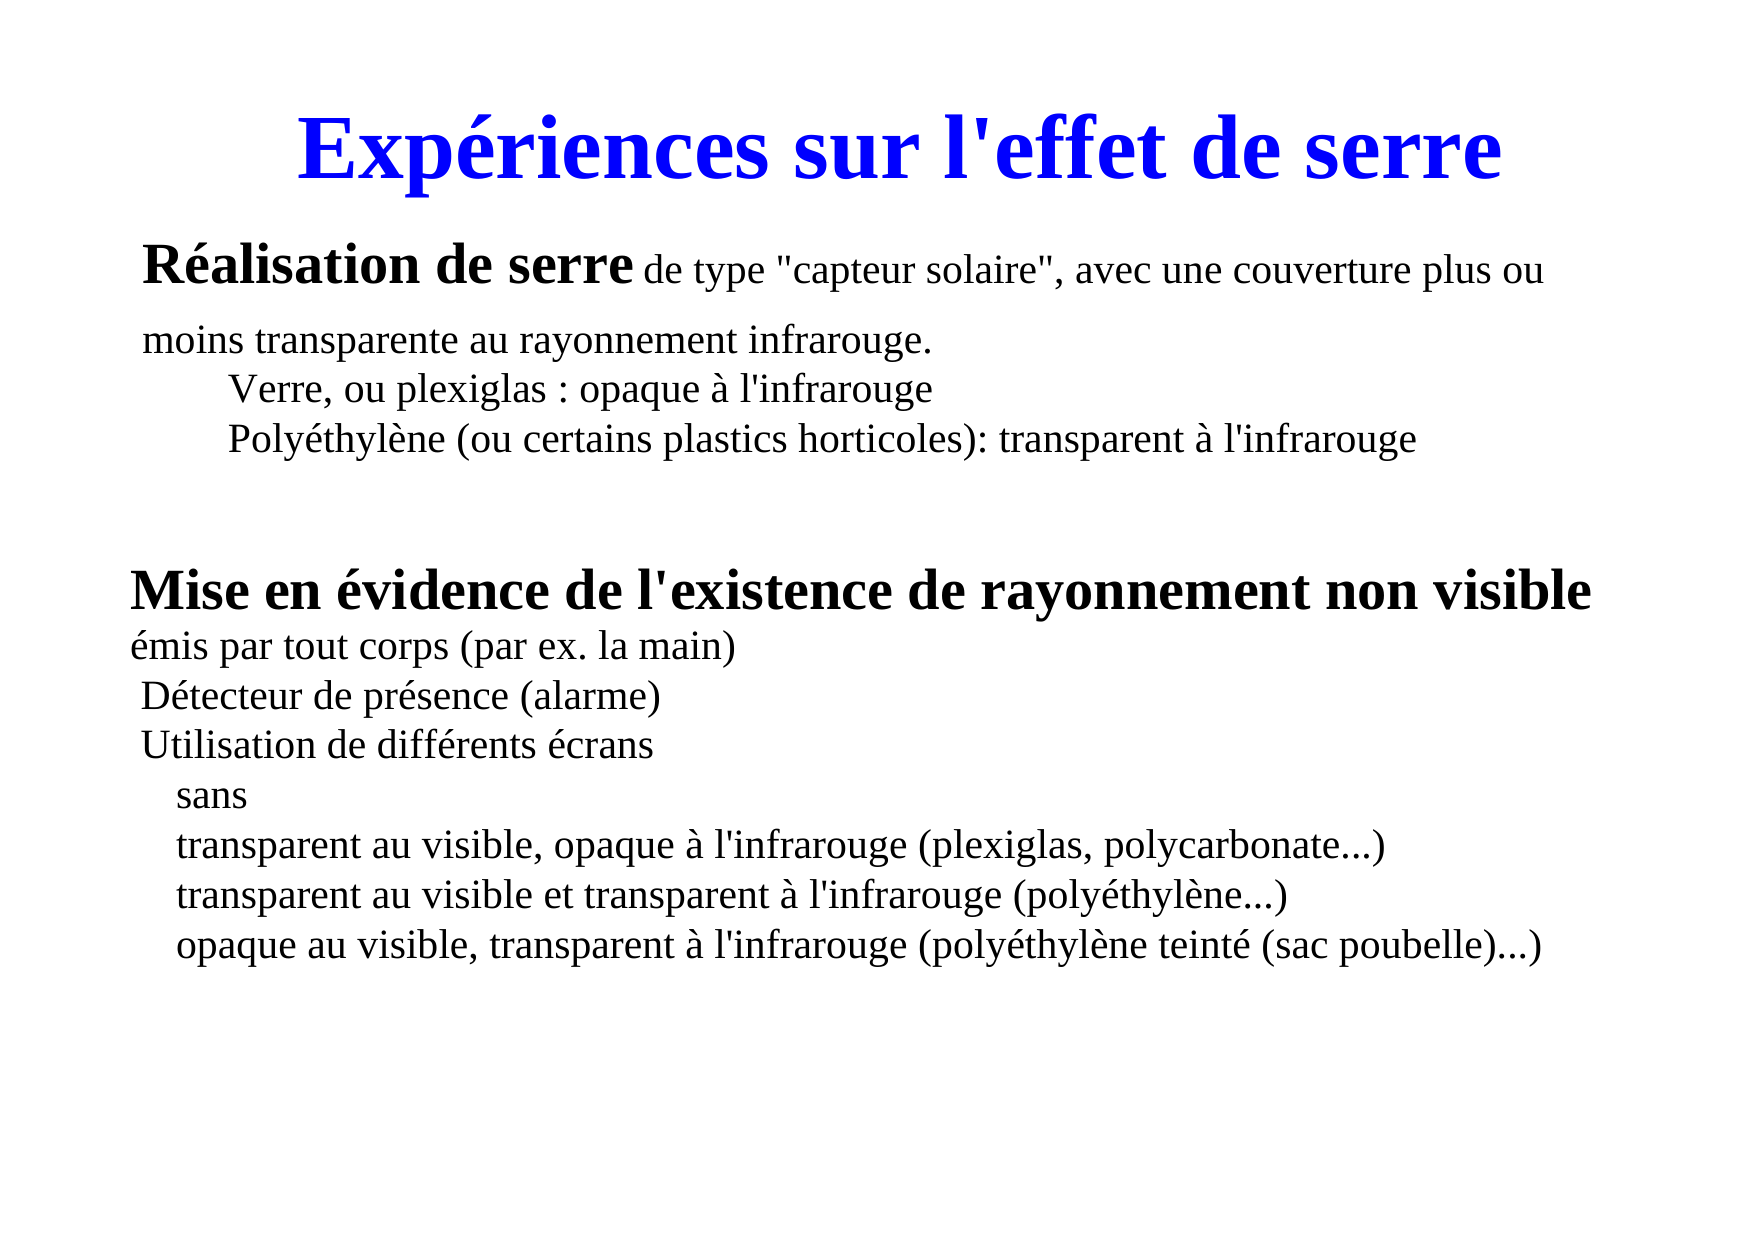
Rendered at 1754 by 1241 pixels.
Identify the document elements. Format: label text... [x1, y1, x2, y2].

title Expériences sur l'effet de serre [205, 68, 1597, 222]
text_box Mise en évidence de l'existence de rayonnement non visible émis par tout corps (par ex. la main) Détecteur de présence (alarme) Utilisation de différents écrans sans transparent au visible, opaque à l'infrarouge (plexiglas, polycarbonate...) transparent au visible et transparent à l'infrarouge (polyéthylène...) opaque au visible, transparent à l'infrarouge (polyéthylène teinté (sac poubelle)...) [115, 549, 1654, 976]
text_box Réalisation de serre de type "capteur solaire", avec une couverture plus ou moins transparente au rayonnement infrarouge. Verre, ou plexiglas : opaque à l'infrarouge Polyéthylène (ou certains plastics horticoles): transparent à l'infrarouge [127, 221, 1588, 470]
